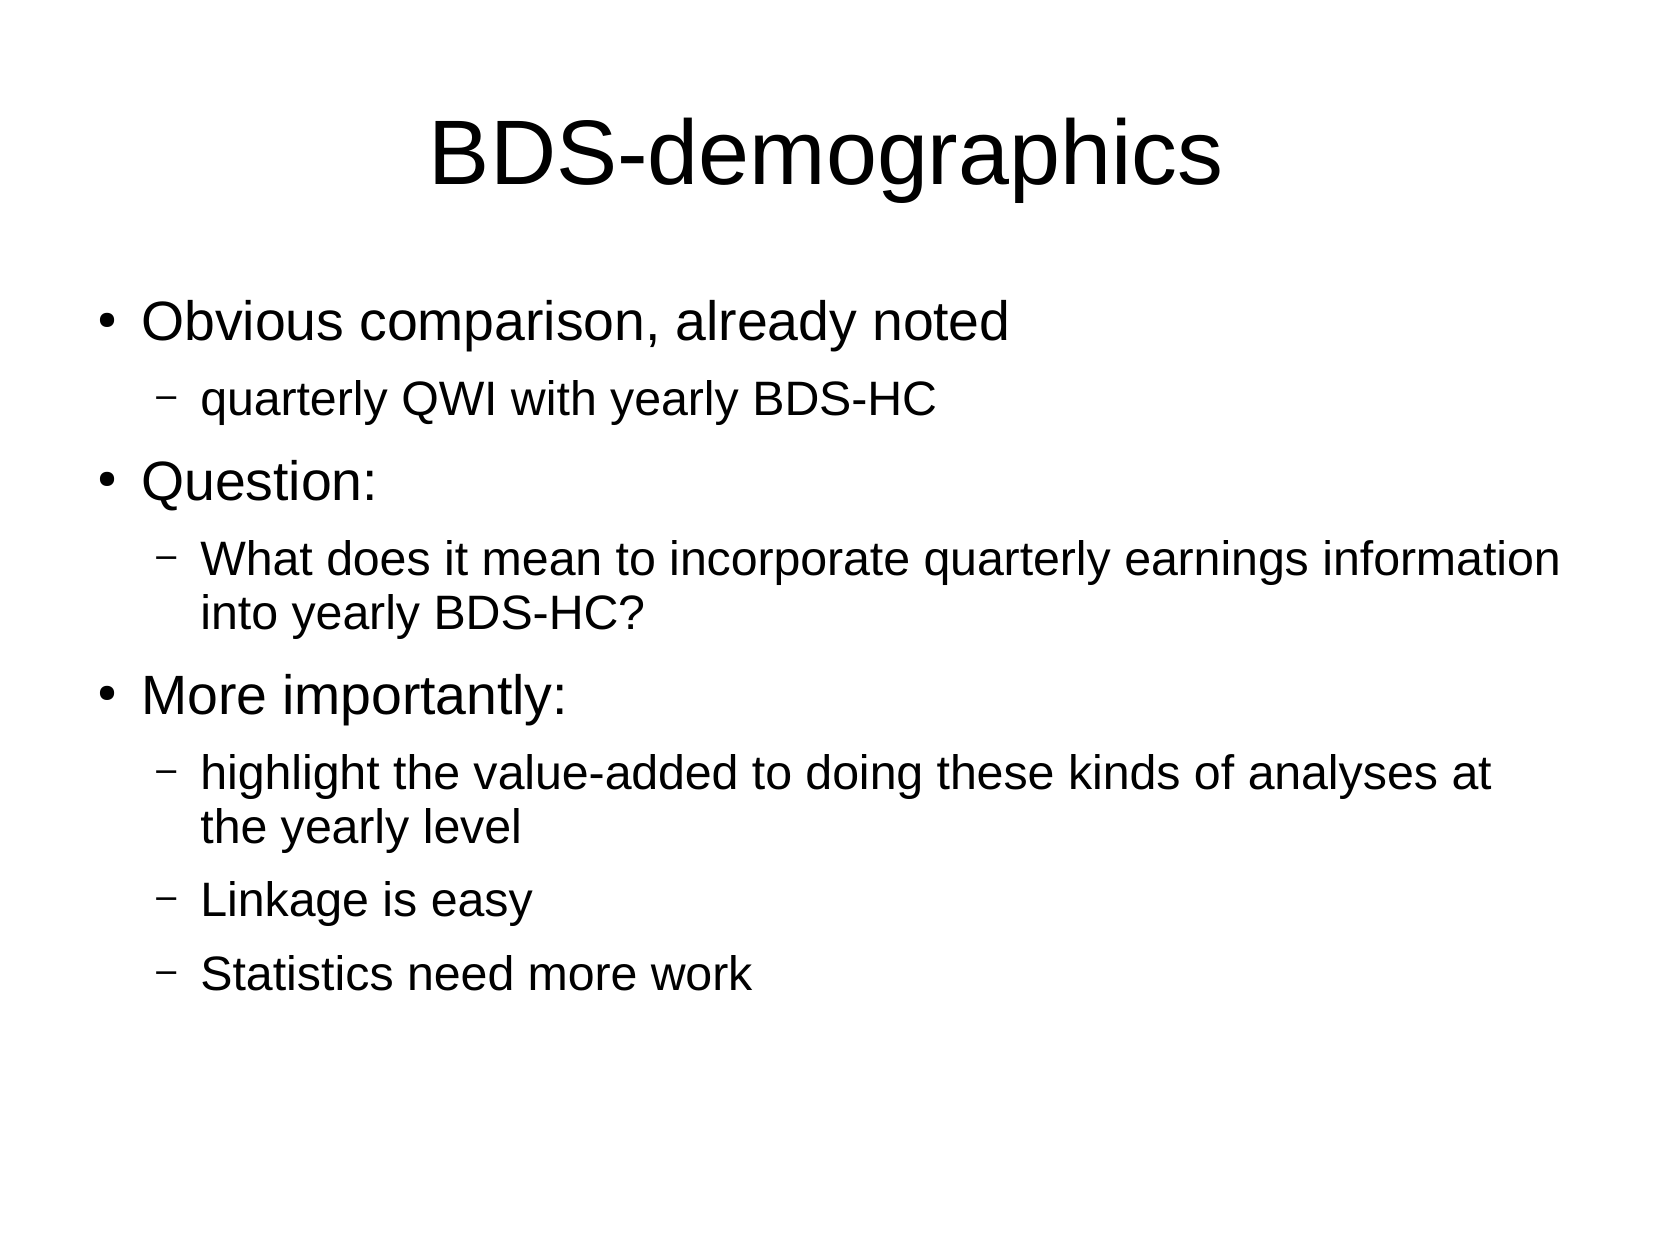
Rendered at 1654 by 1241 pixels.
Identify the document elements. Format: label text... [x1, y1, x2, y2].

list Obvious comparison, already noted quarterly QWI with yearly BDS-HC Question: What does it mean to incorporate quarterly earnings information into yearly BDS-HC? More importantly: highlight the value-added to doing these kinds of analyses at the yearly level Linkage is easy Statistics need more work [82, 290, 1571, 1010]
title BDS-demographics [82, 49, 1571, 257]
